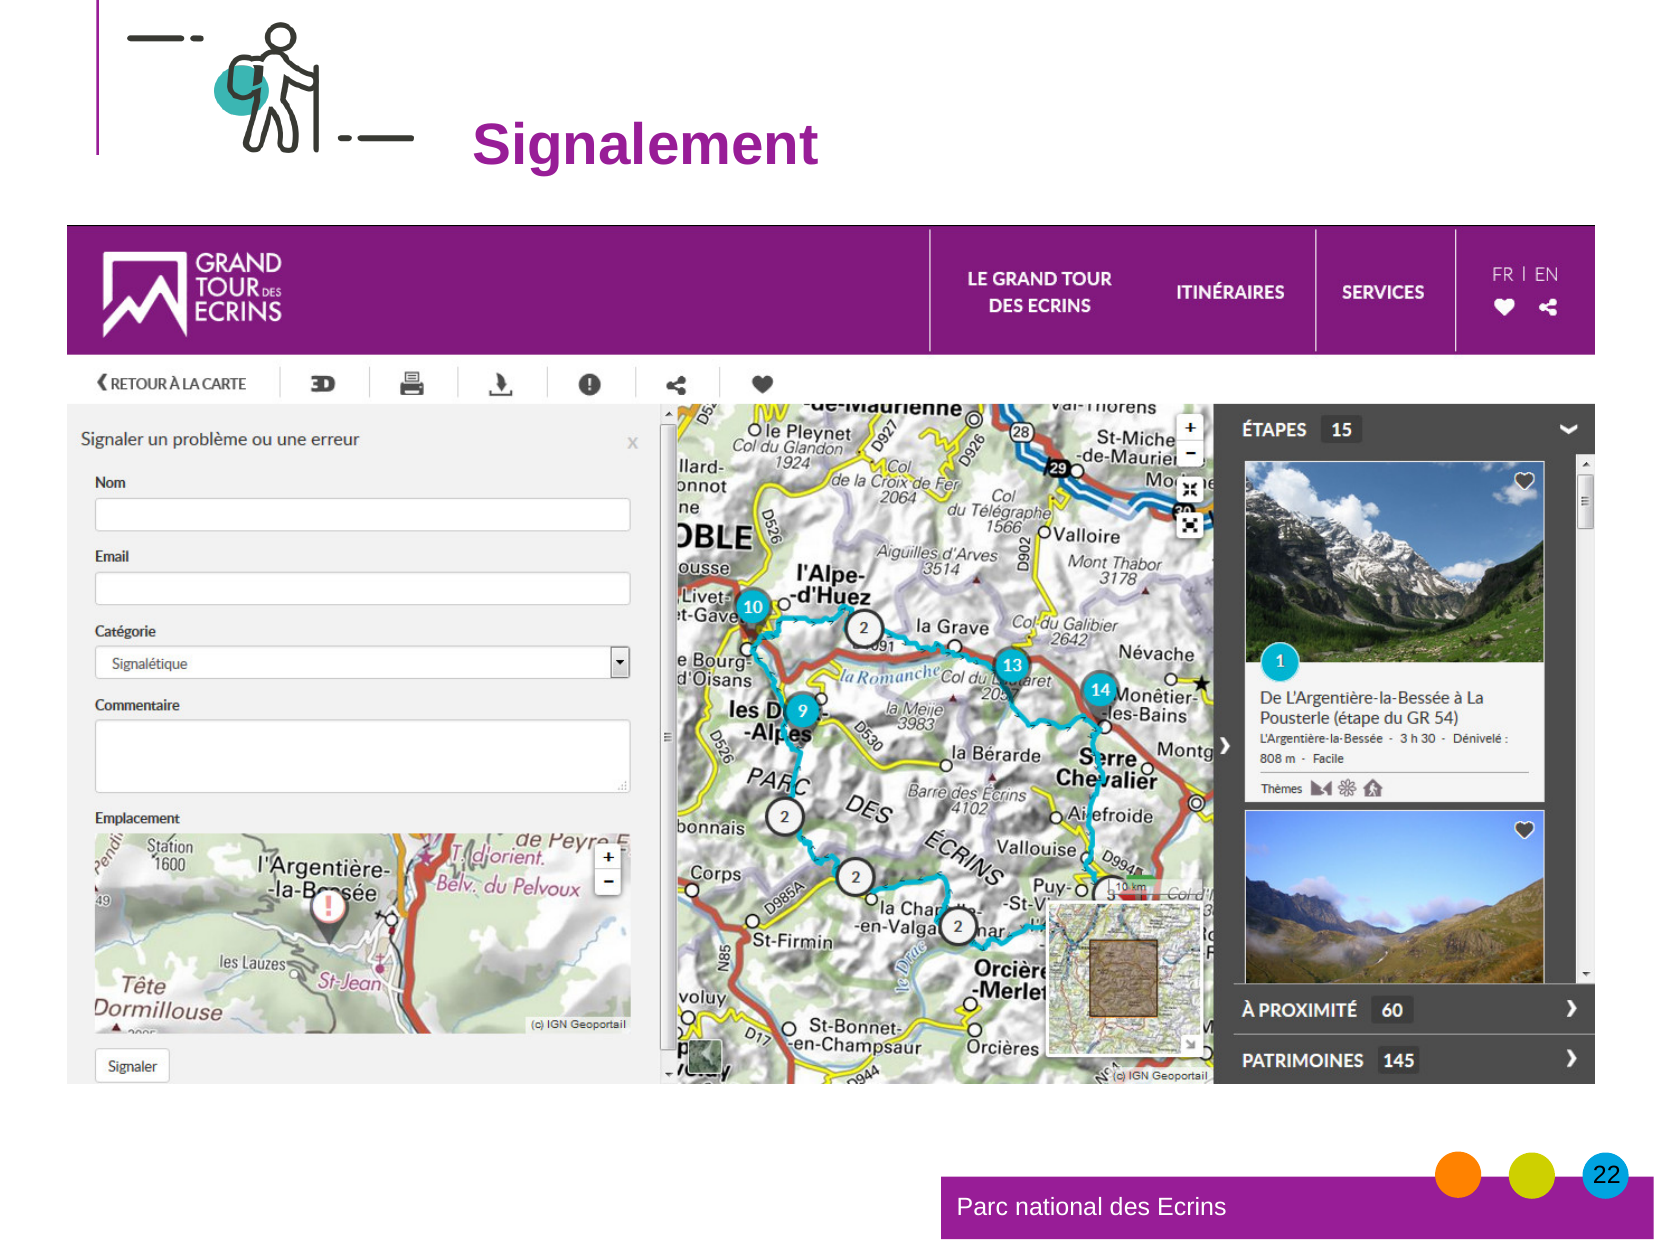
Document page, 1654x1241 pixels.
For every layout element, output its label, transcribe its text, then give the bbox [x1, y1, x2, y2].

title Signalement [472, 29, 1241, 178]
picture [67, 225, 1595, 1084]
picture [127, 22, 414, 153]
